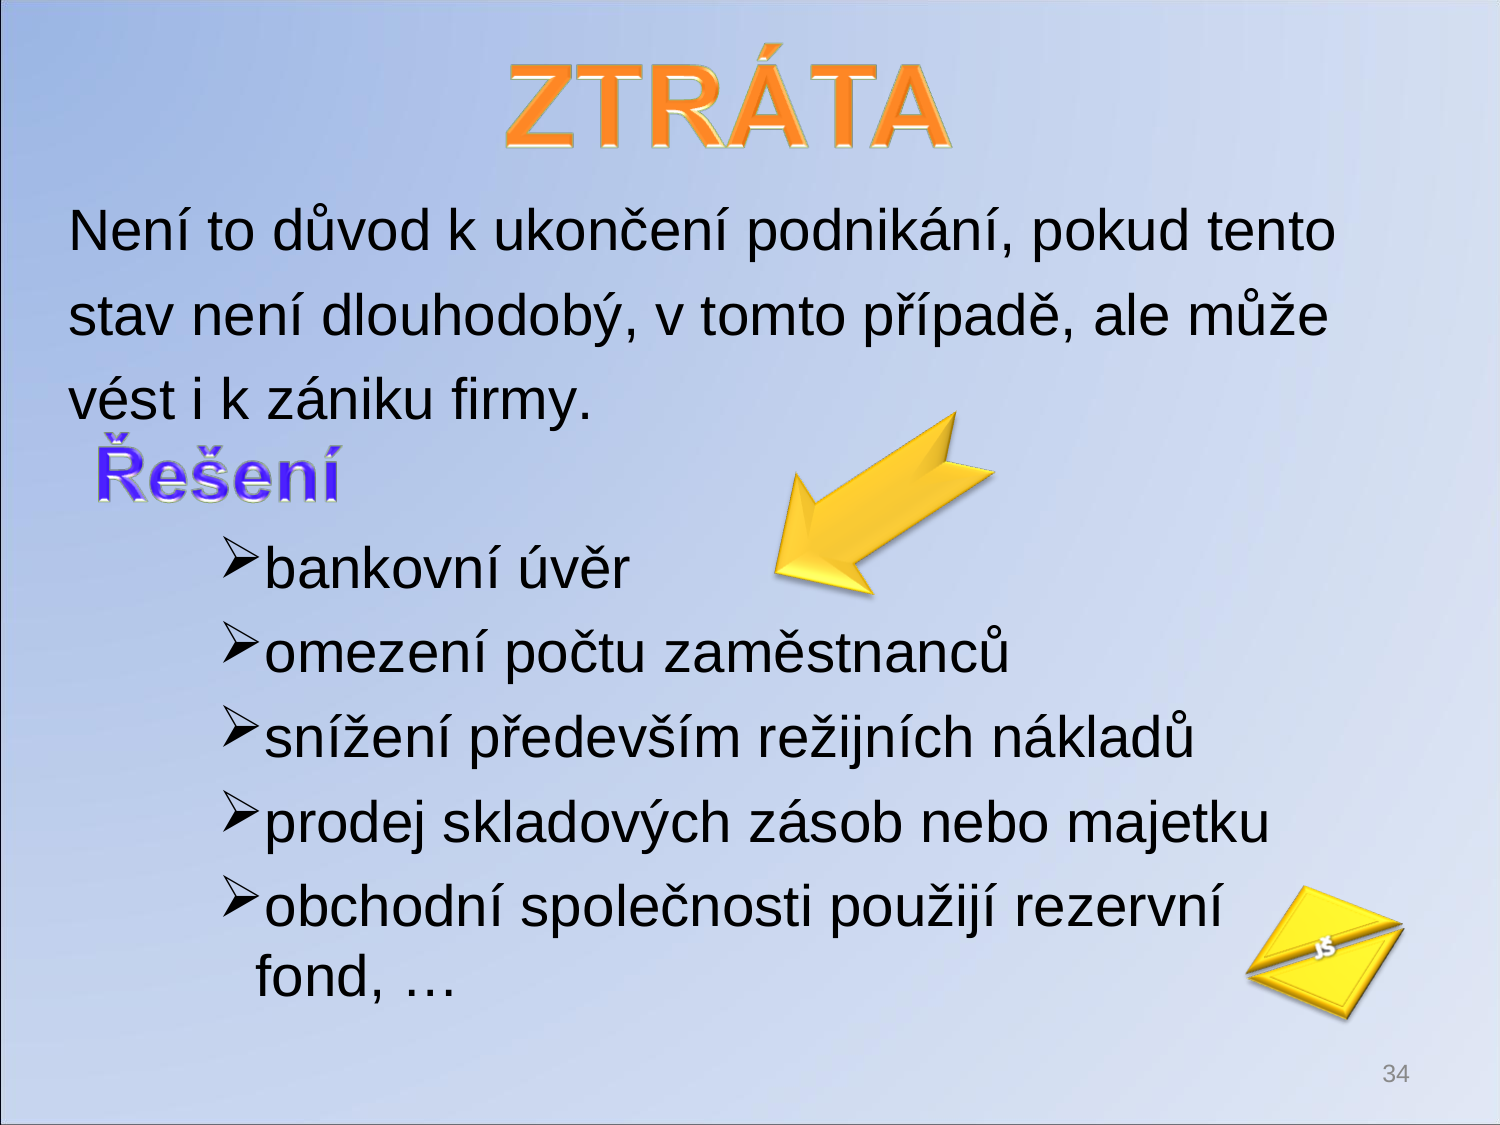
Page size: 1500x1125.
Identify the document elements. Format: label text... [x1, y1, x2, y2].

picture [0, 0, 1500, 1125]
text_box <číslo> [1074, 1042, 1426, 1103]
list Není to důvod k ukončení podnikání, pokud tento stav není dlouhodobý, v tomto případě, ale může vést i k zániku firmy. bankovní úvěr omezení počtu zaměstnanců snížení především režijních nákladů prodej skladových zásob nebo majetku obchodní společnosti použijí rezervní fond, … [53, 184, 1404, 1016]
